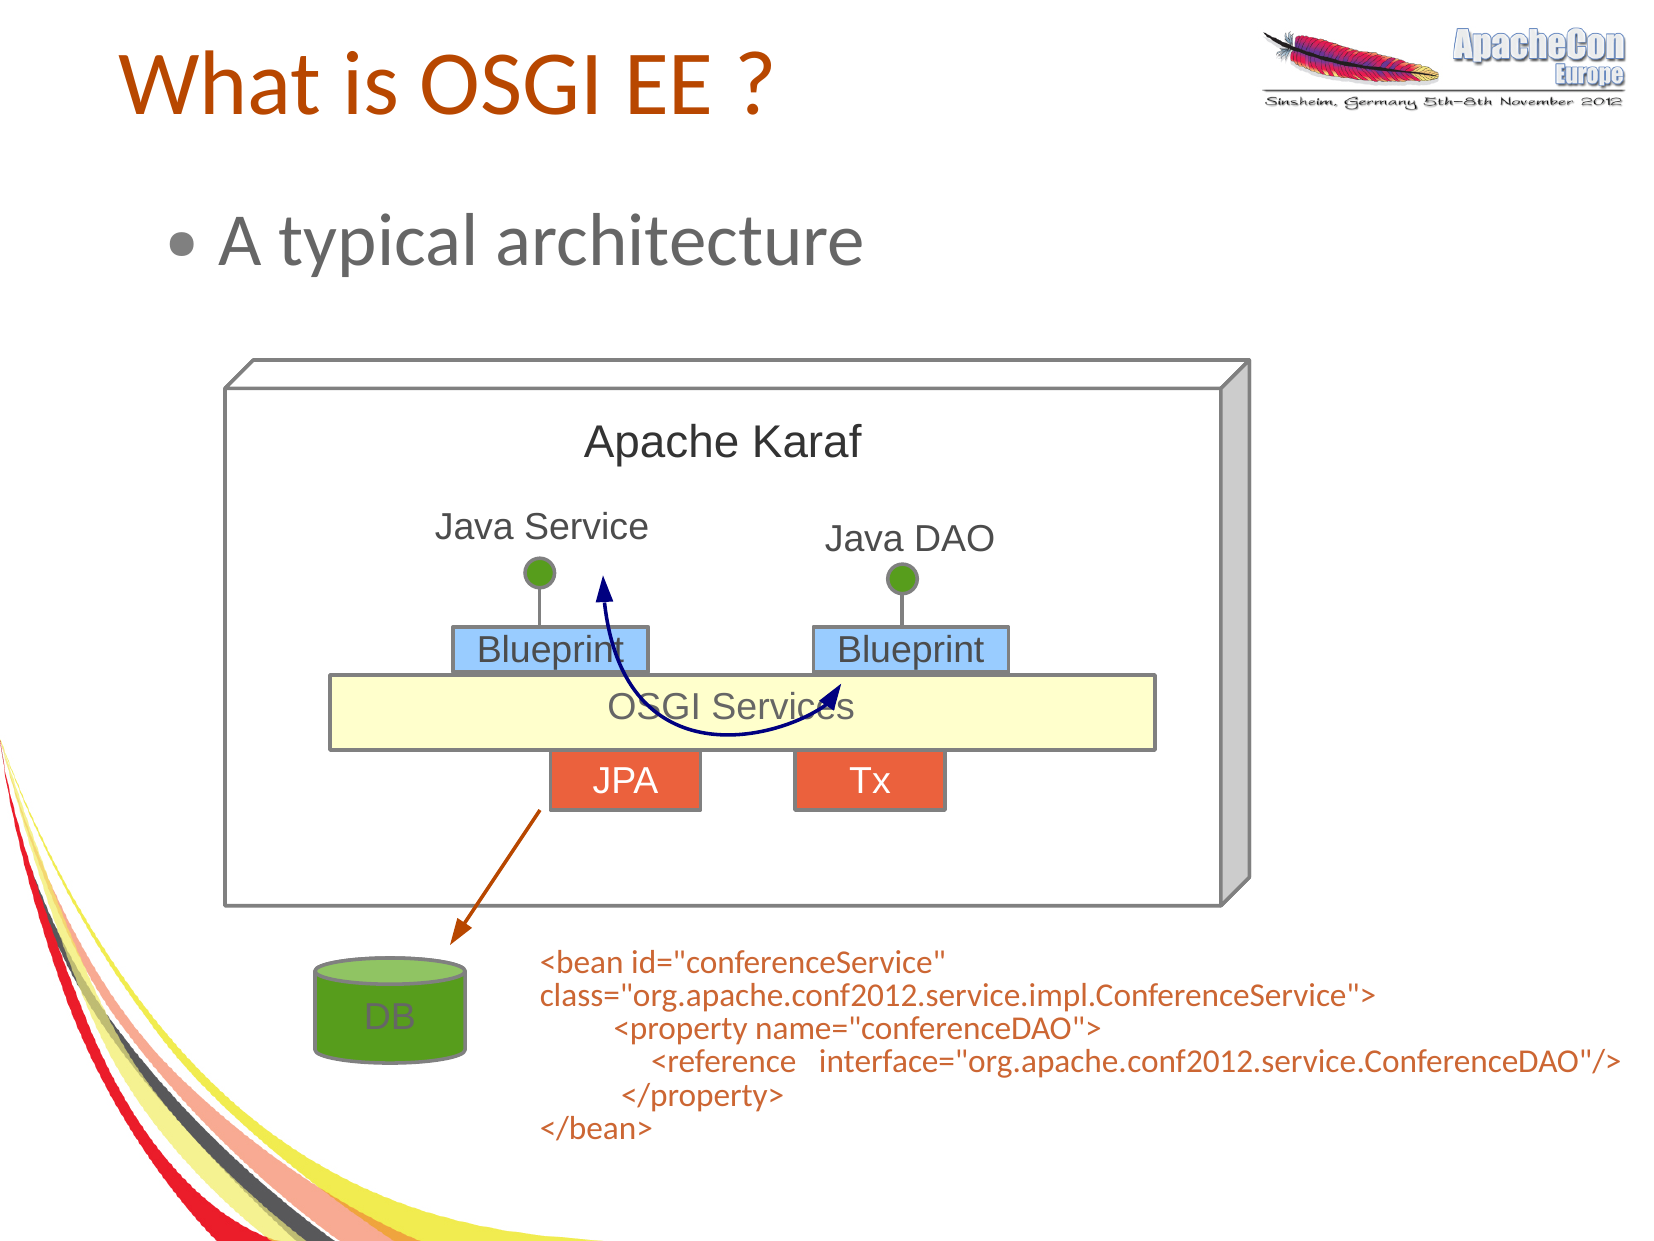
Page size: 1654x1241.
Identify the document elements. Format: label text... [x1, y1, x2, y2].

text_box <bean id="conferenceService" class="org.apache.conf2012.service.impl.ConferenceService"> <property name="conferenceDAO"> <reference interface="org.apache.conf2012.service.ConferenceDAO"/> </property> </bean> [525, 940, 1654, 1201]
text_box Java Service [420, 498, 676, 556]
text_box JPA [550, 750, 701, 811]
title What is OSGI EE ? [59, 35, 1418, 148]
text_box [887, 567, 918, 594]
list A typical architecture [147, 209, 1595, 1063]
text_box DB [315, 972, 466, 1064]
text_box Tx [795, 750, 946, 811]
text_box OSGI Services [540, 678, 705, 736]
text_box Blueprint [453, 626, 621, 672]
text_box Blueprint [813, 626, 1009, 672]
picture [0, 0, 1654, 1241]
text_box Blueprint [611, 626, 649, 672]
text_box Java DAO [810, 510, 1021, 567]
text_box [525, 558, 555, 588]
text_box OSGI Services [630, 678, 1021, 736]
